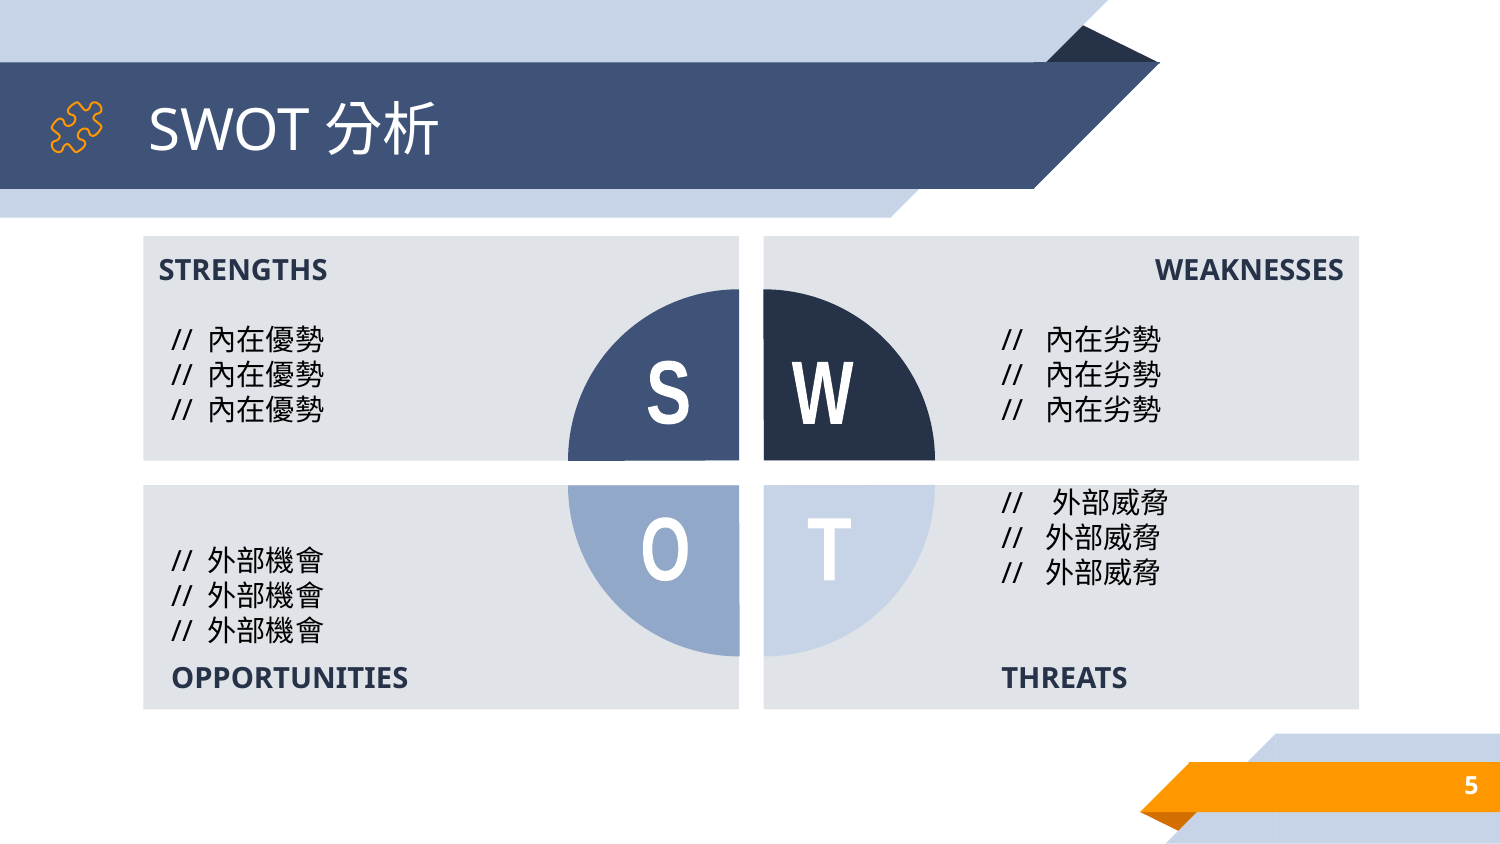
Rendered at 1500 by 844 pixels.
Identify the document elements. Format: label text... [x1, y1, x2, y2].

text_box [763, 289, 936, 461]
slide_number <編號> [1249, 760, 1494, 813]
text_box // 外部威脅 // 外部威脅 // 外部威脅 THREATS [763, 485, 1360, 710]
text_box W [791, 361, 854, 424]
text_box [763, 484, 935, 657]
text_box S [647, 360, 689, 425]
text_box // 外部機會 // 外部機會 // 外部機會 OPPORTUNITIES [143, 485, 739, 710]
text_box WEAKNESSES // 內在劣勢 // 內在劣勢 // 內在劣勢 [763, 236, 1360, 461]
text_box [567, 485, 740, 657]
text_box T [807, 518, 851, 581]
title SWOT分析 [133, 64, 997, 190]
text_box [568, 289, 740, 461]
text_box STRENGTHS // 內在優勢 // 內在優勢 // 內在優勢 [143, 236, 739, 461]
text_box O [642, 517, 688, 582]
